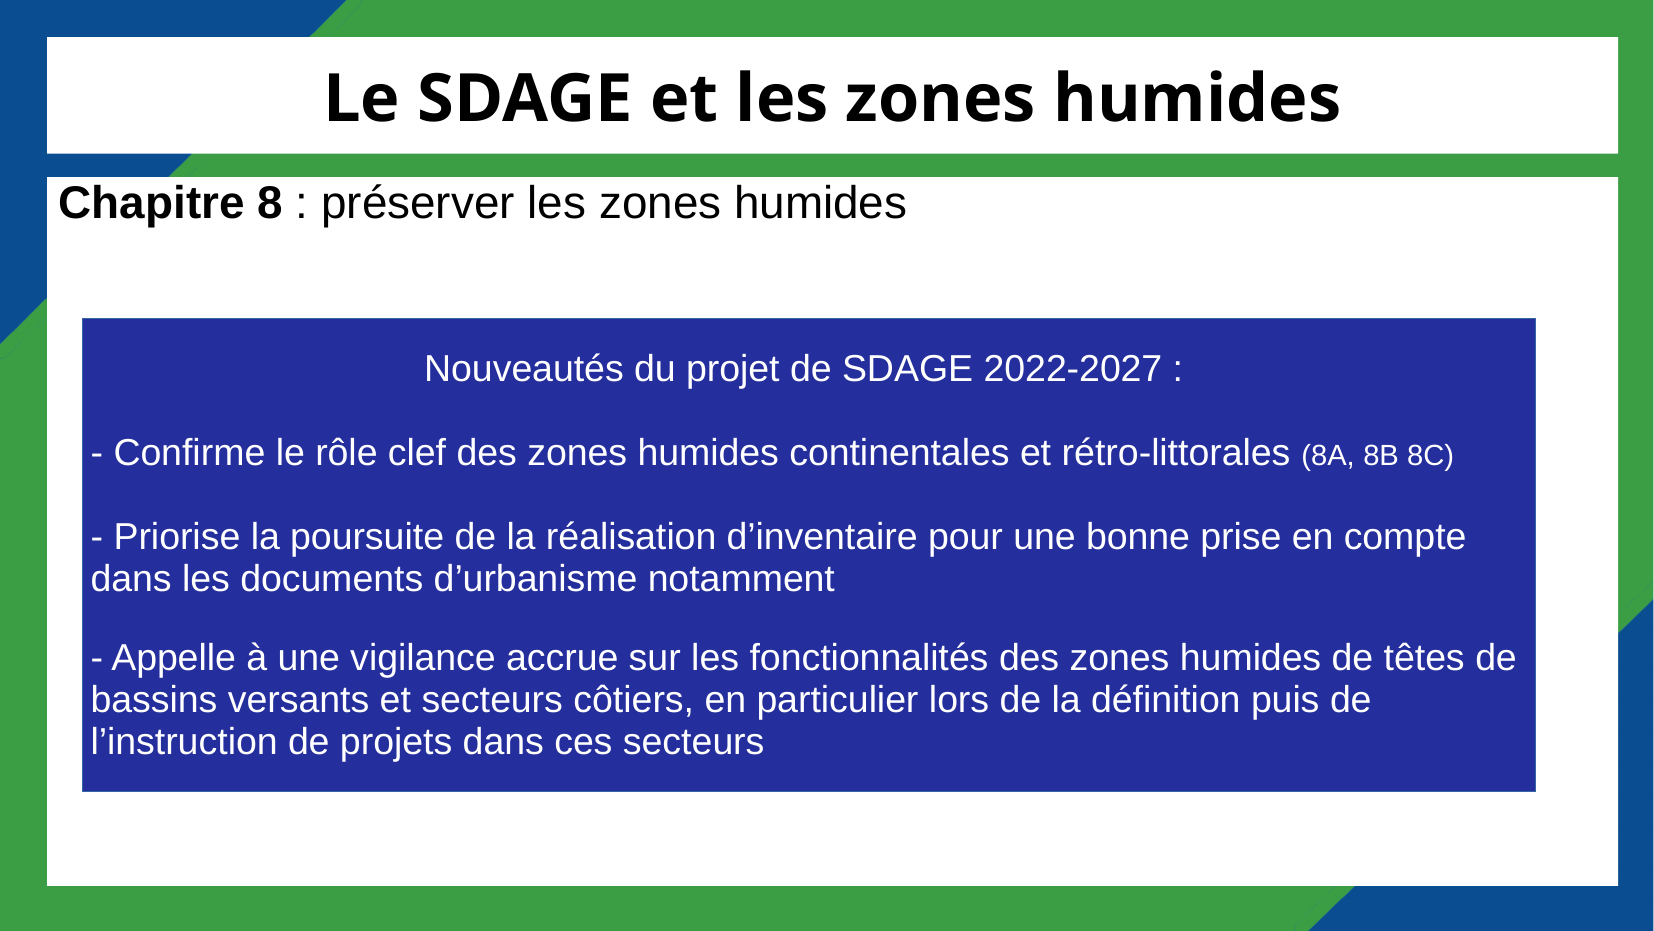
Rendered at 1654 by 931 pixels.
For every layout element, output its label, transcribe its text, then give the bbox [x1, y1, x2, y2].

text_box Nouveautés du projet de SDAGE 2022-2027 : - Confirme le rôle clef des zones humides continentales et rétro-littorales (8A, 8B 8C) - Priorise la poursuite de la réalisation d’inventaire pour une bonne prise en compte dans les documents d’urbanisme notamment - Appelle à une vigilance accrue sur les fonctionnalités des zones humides de têtes de bassins versants et secteurs côtiers, en particulier lors de la définition puis de l’instruction de projets dans ces secteurs [82, 318, 1536, 792]
title Le SDAGE et les zones humides [47, 37, 1619, 154]
picture [0, 0, 1654, 931]
title Chapitre 8 : préserver les zones humides [47, 177, 1619, 886]
